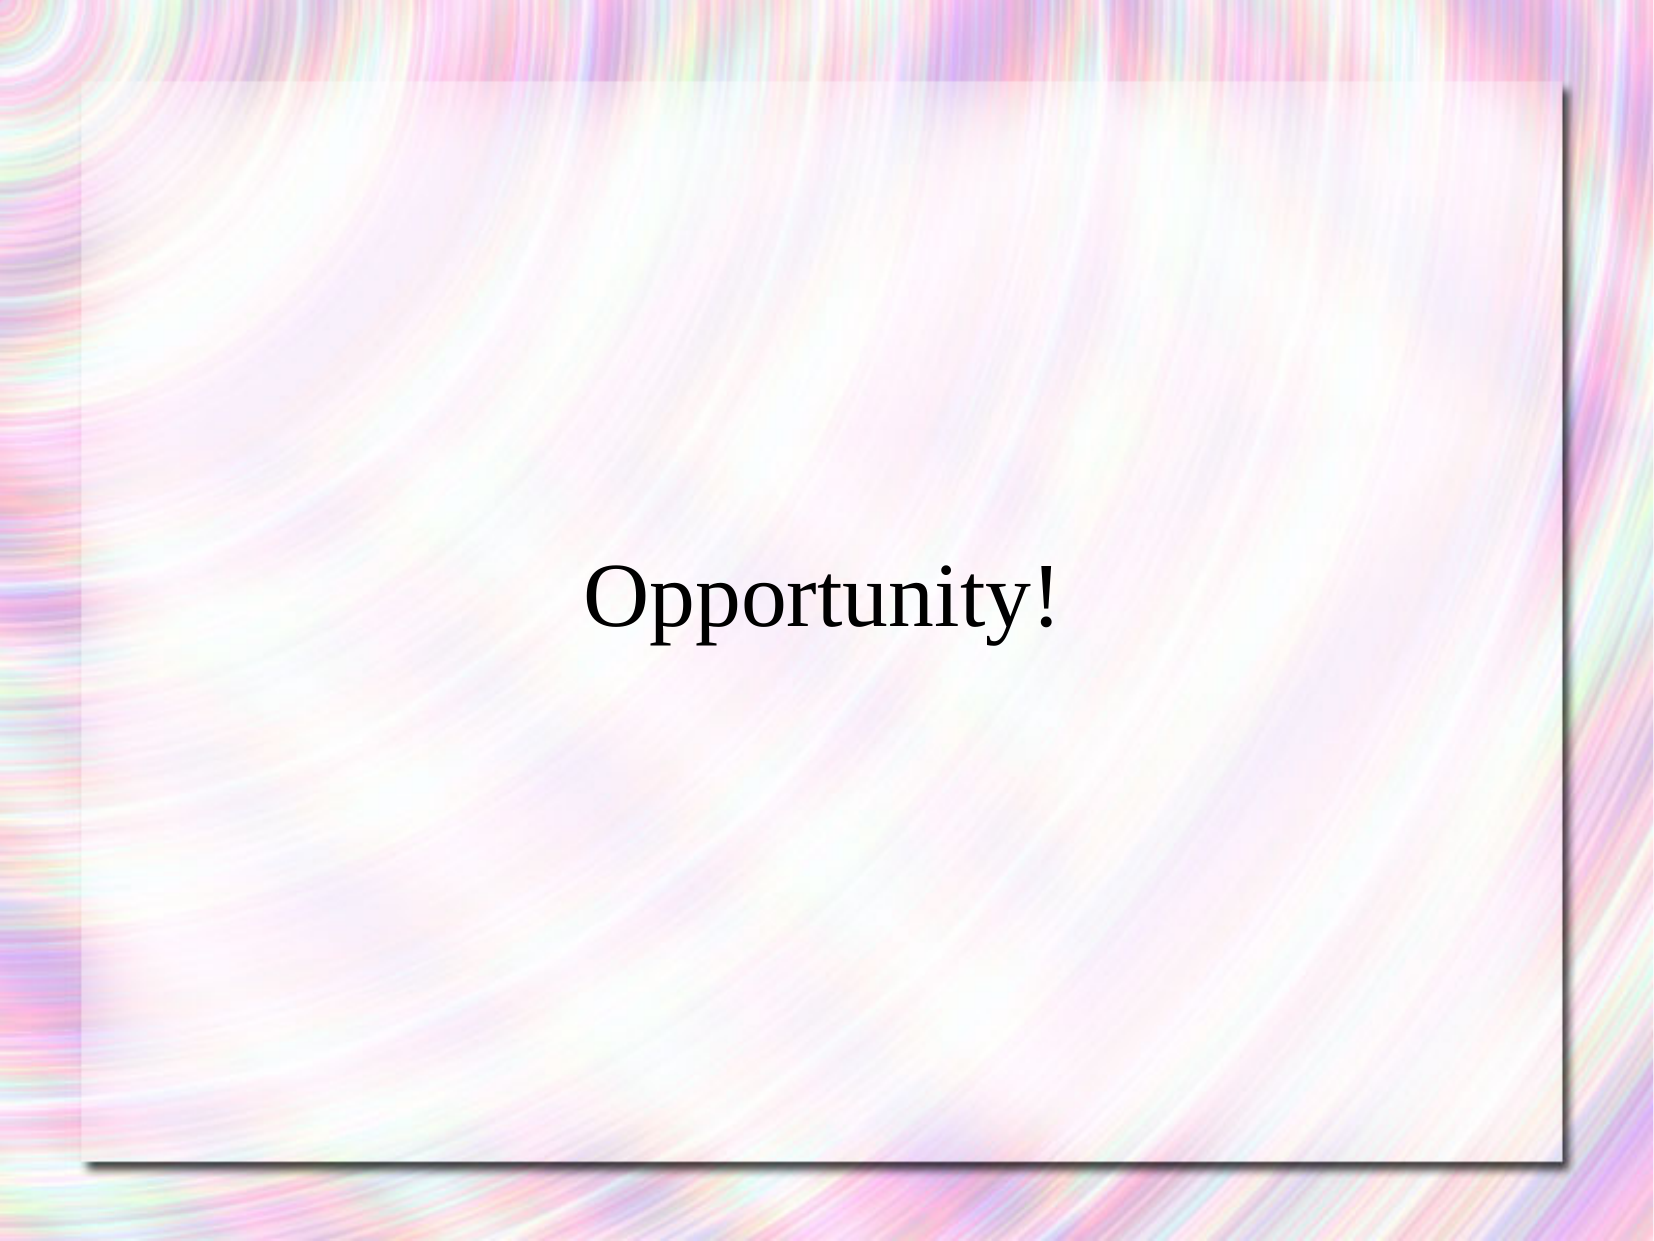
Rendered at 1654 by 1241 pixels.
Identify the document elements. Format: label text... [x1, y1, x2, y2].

picture [0, 0, 1654, 1241]
title Opportunity! [112, 477, 1534, 713]
